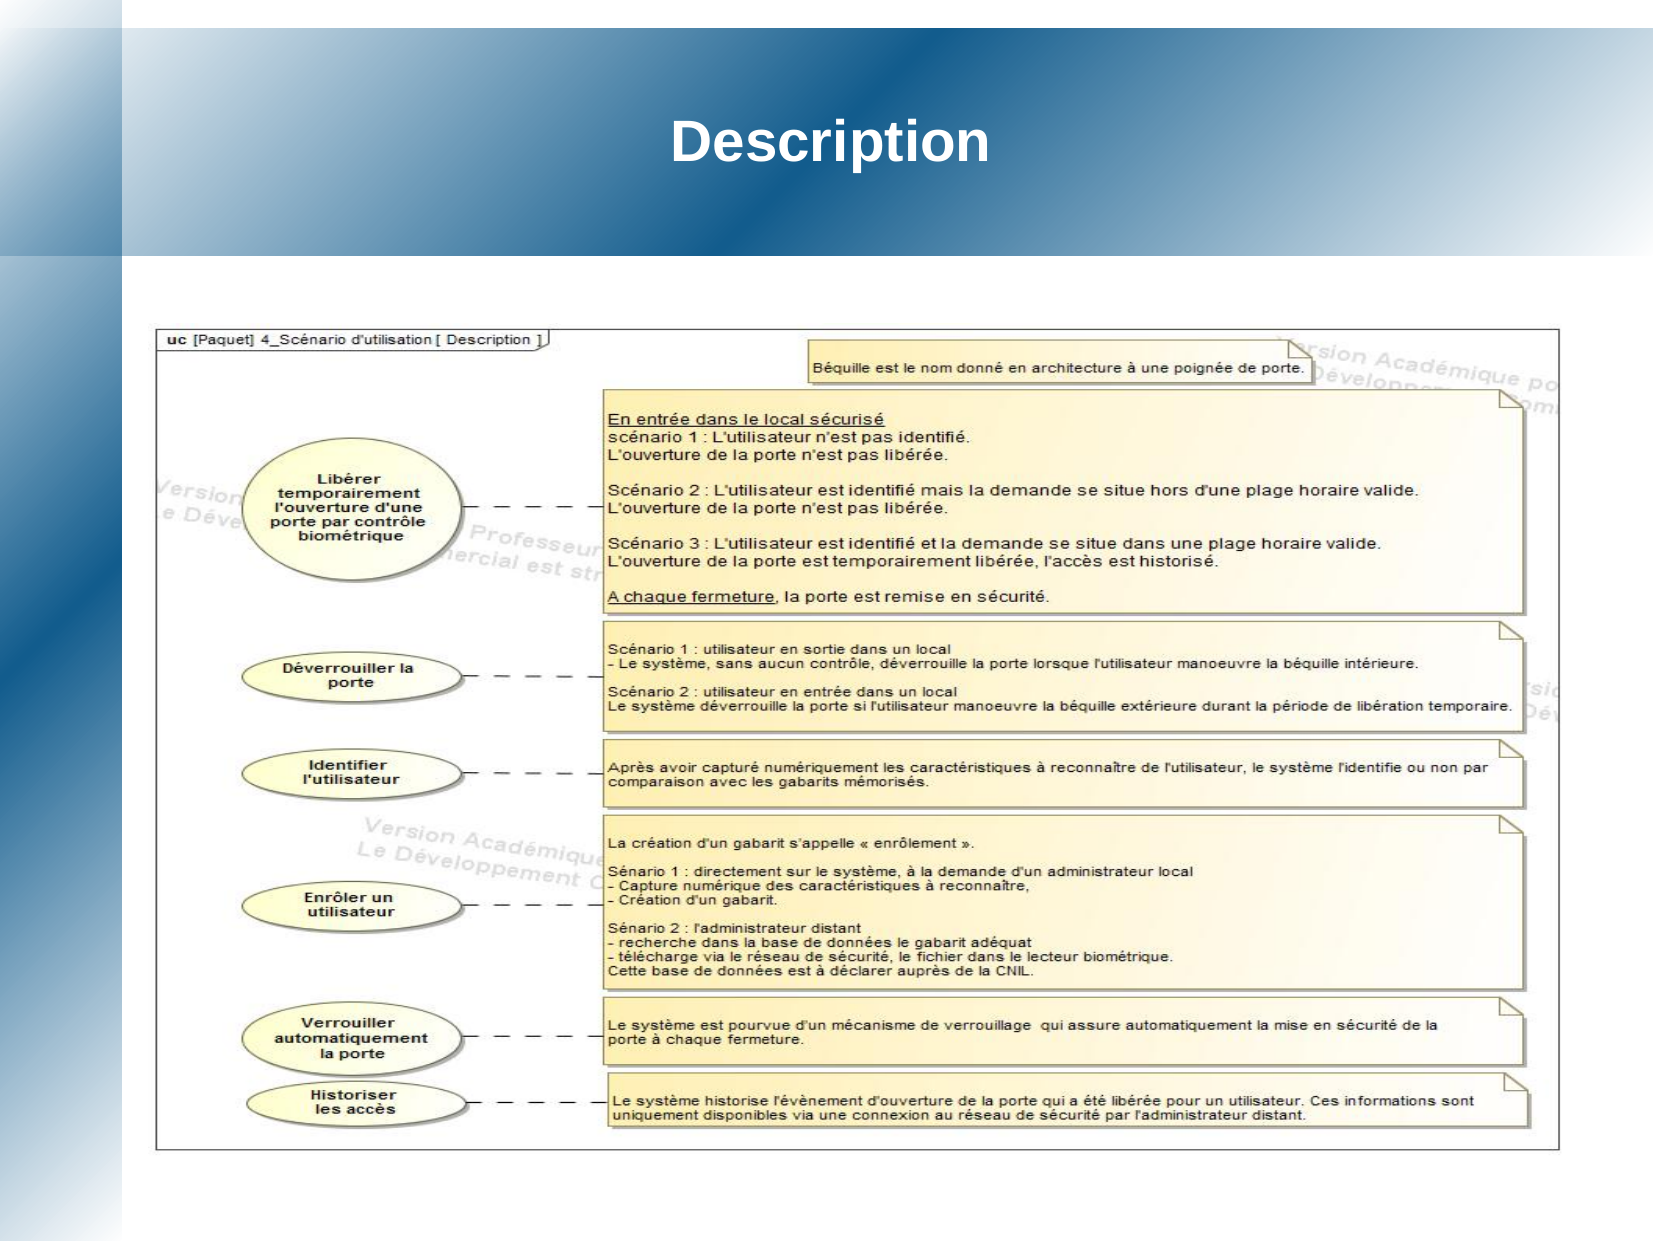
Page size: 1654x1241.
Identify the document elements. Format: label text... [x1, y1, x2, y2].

subtitle [127, 323, 1603, 1167]
title Description [125, 45, 1537, 238]
